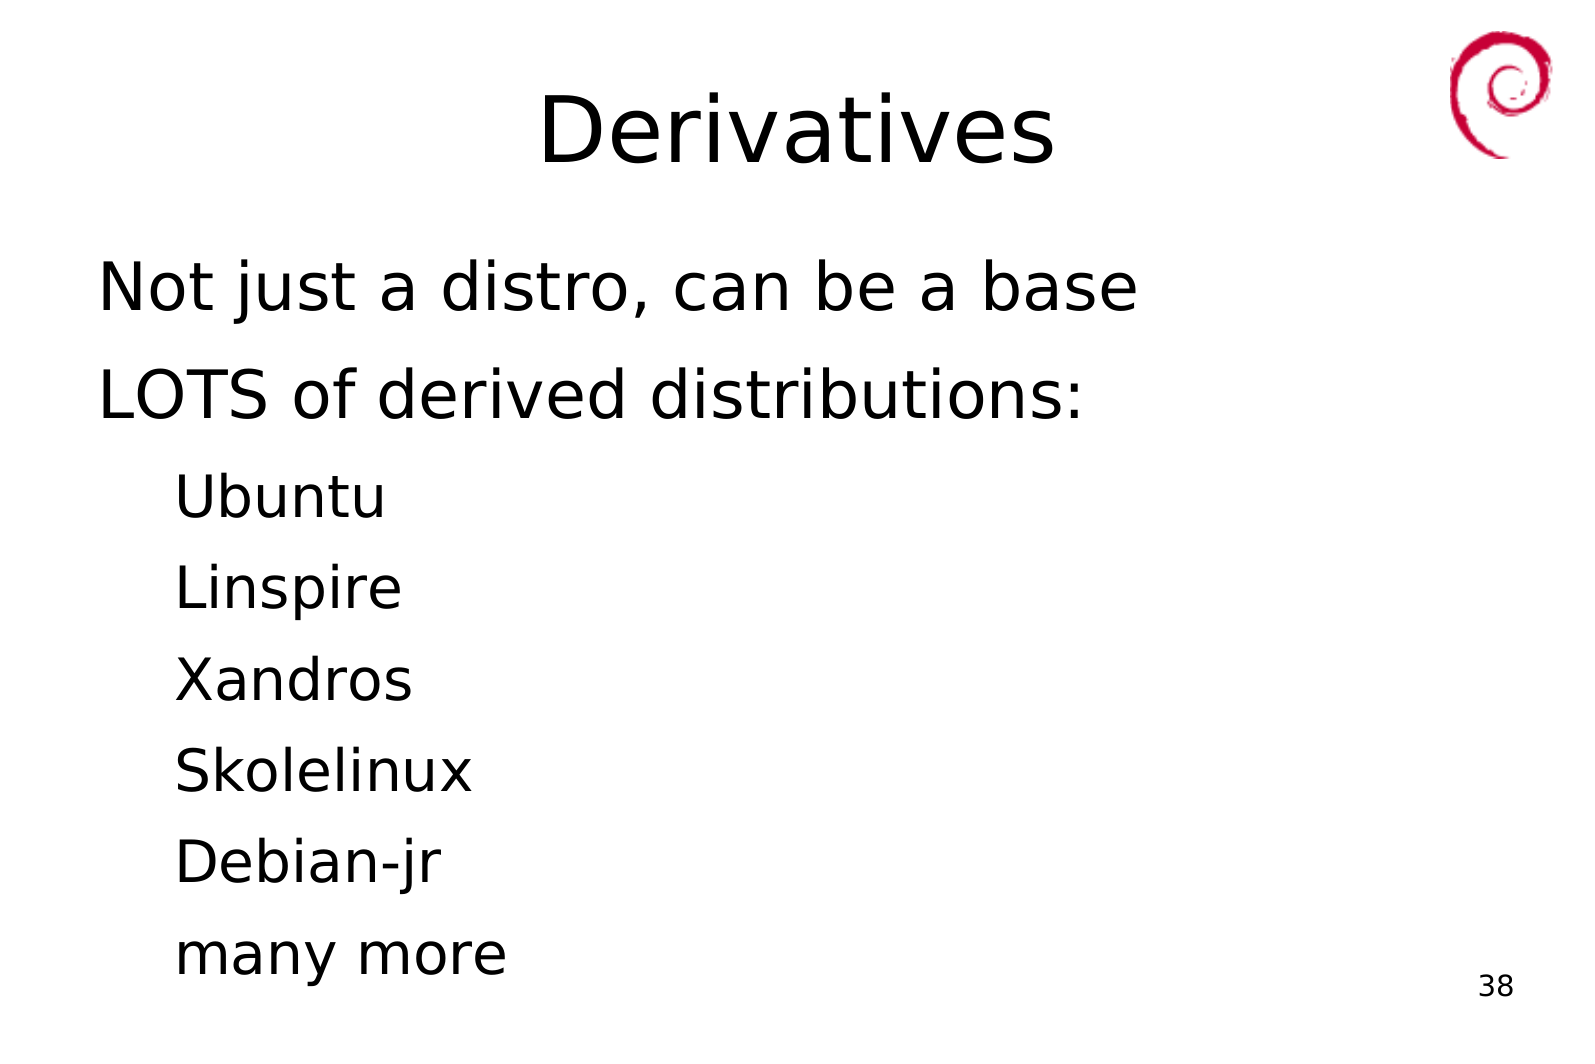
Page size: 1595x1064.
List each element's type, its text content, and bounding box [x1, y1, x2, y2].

title Derivatives [79, 49, 1515, 213]
list Not just a distro, can be a base LOTS of derived distributions: Ubuntu Linspire Xandros Skolelinux Debian-jr many more [79, 248, 1515, 989]
picture [1450, 31, 1555, 159]
